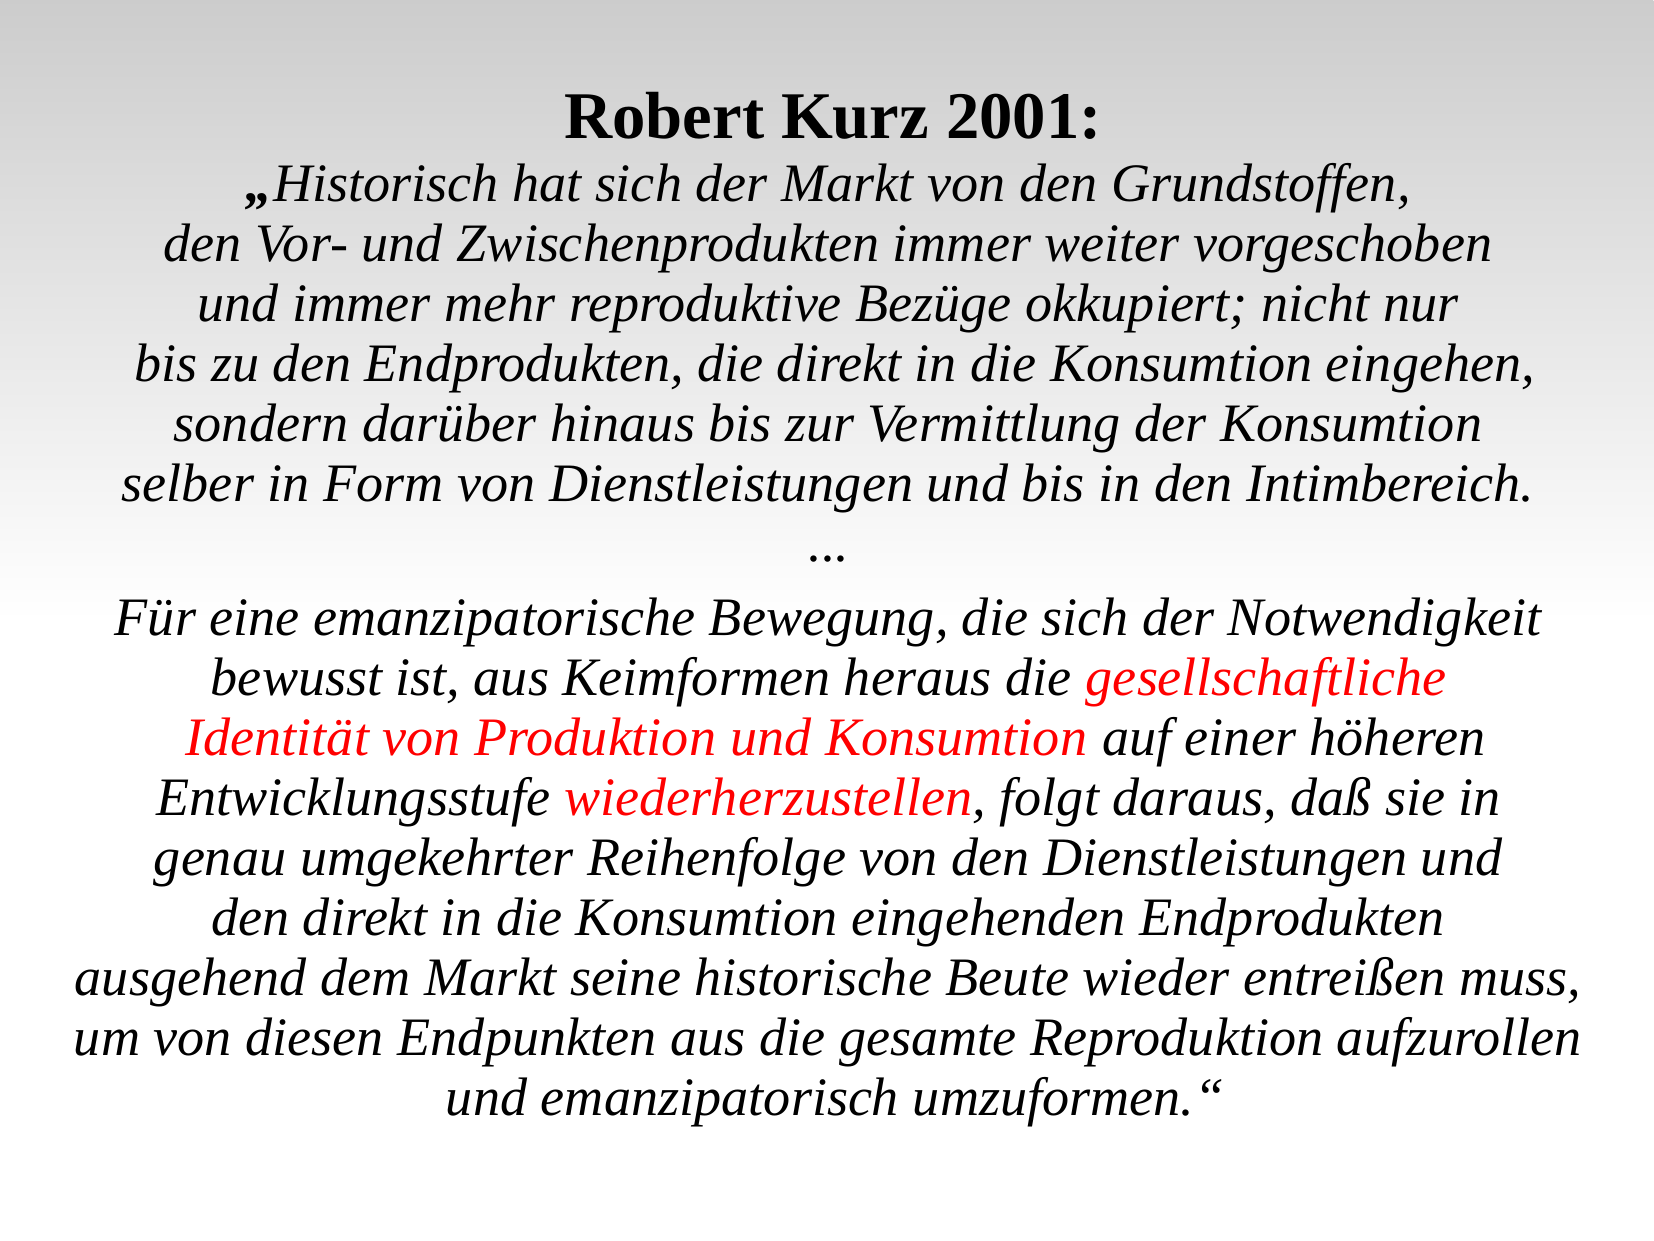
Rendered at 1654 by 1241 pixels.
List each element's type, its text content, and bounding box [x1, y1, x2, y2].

text_box Robert Kurz 2001: „Historisch hat sich der Markt von den Grundstoffen, den Vor- und Zwischenprodukten immer weiter vorgeschoben und immer mehr reproduktive Bezüge okkupiert; nicht nur bis zu den Endprodukten, die direkt in die Konsumtion eingehen, sondern darüber hinaus bis zur Vermittlung der Konsumtion selber in Form von Dienstleistungen und bis in den Intimbereich. ... Für eine emanzipatorische Bewegung, die sich der Notwendigkeit bewusst ist, aus Keimformen heraus die gesellschaftliche Identität von Produktion und Konsumtion auf einer höheren Entwicklungsstufe wiederherzustellen, folgt daraus, daß sie in genau umgekehrter Reihenfolge von den Dienstleistungen und den direkt in die Konsumtion eingehenden Endprodukten ausgehend dem Markt seine historische Beute wieder entreißen muss, um von diesen Endpunkten aus die gesamte Reproduktion aufzurollen und emanzipatorisch umzuformen.“ [53, 71, 1619, 1135]
